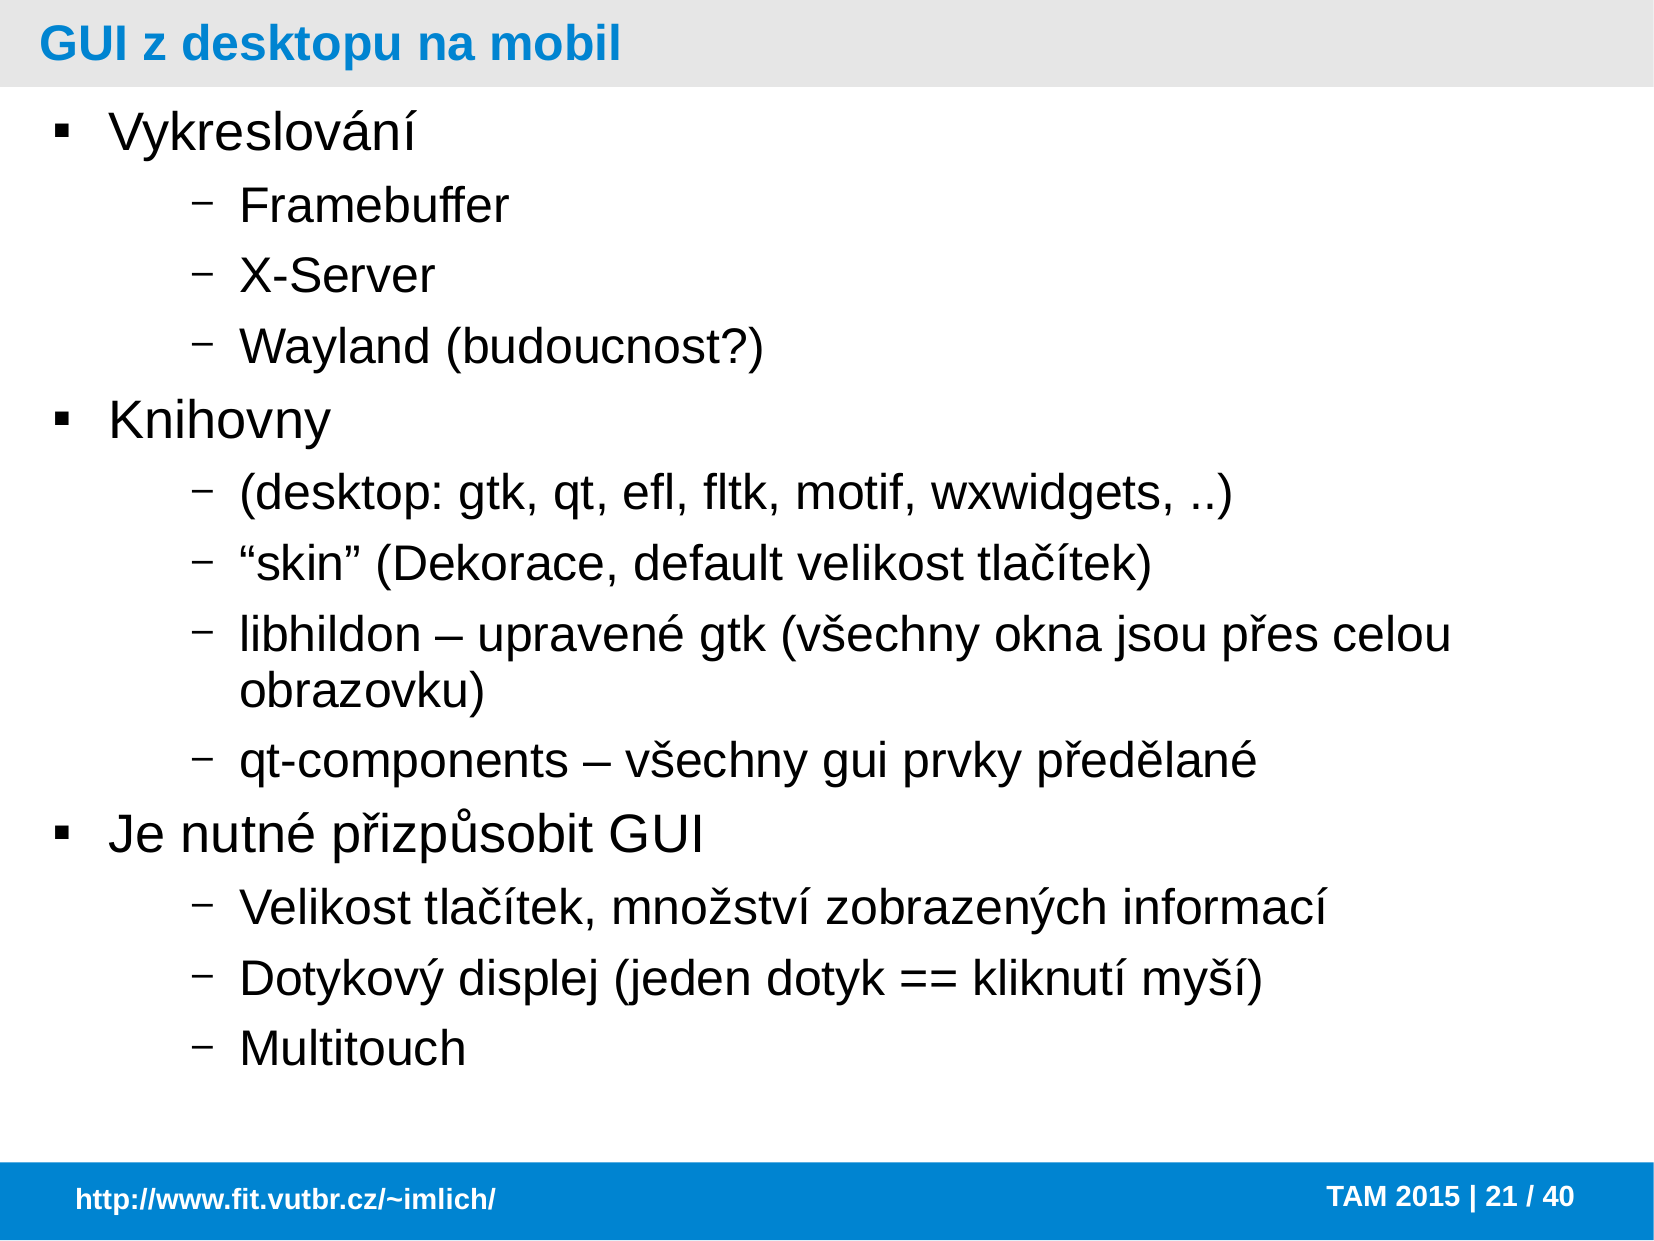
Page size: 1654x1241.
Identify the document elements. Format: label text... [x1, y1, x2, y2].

list Vykreslování Framebuffer X-Server Wayland (budoucnost?) Knihovny (desktop: gtk, qt, efl, fltk, motif, wxwidgets, ..) “skin” (Dekorace, default velikost tlačítek) libhildon – upravené gtk (všechny okna jsou přes celou obrazovku) qt-components – všechny gui prvky předělané Je nutné přizpůsobit GUI Velikost tlačítek, množství zobrazených informací Dotykový displej (jeden dotyk == kliknutí myší) Multitouch [37, 101, 1613, 1126]
title GUI z desktopu na mobil [39, 5, 1615, 81]
